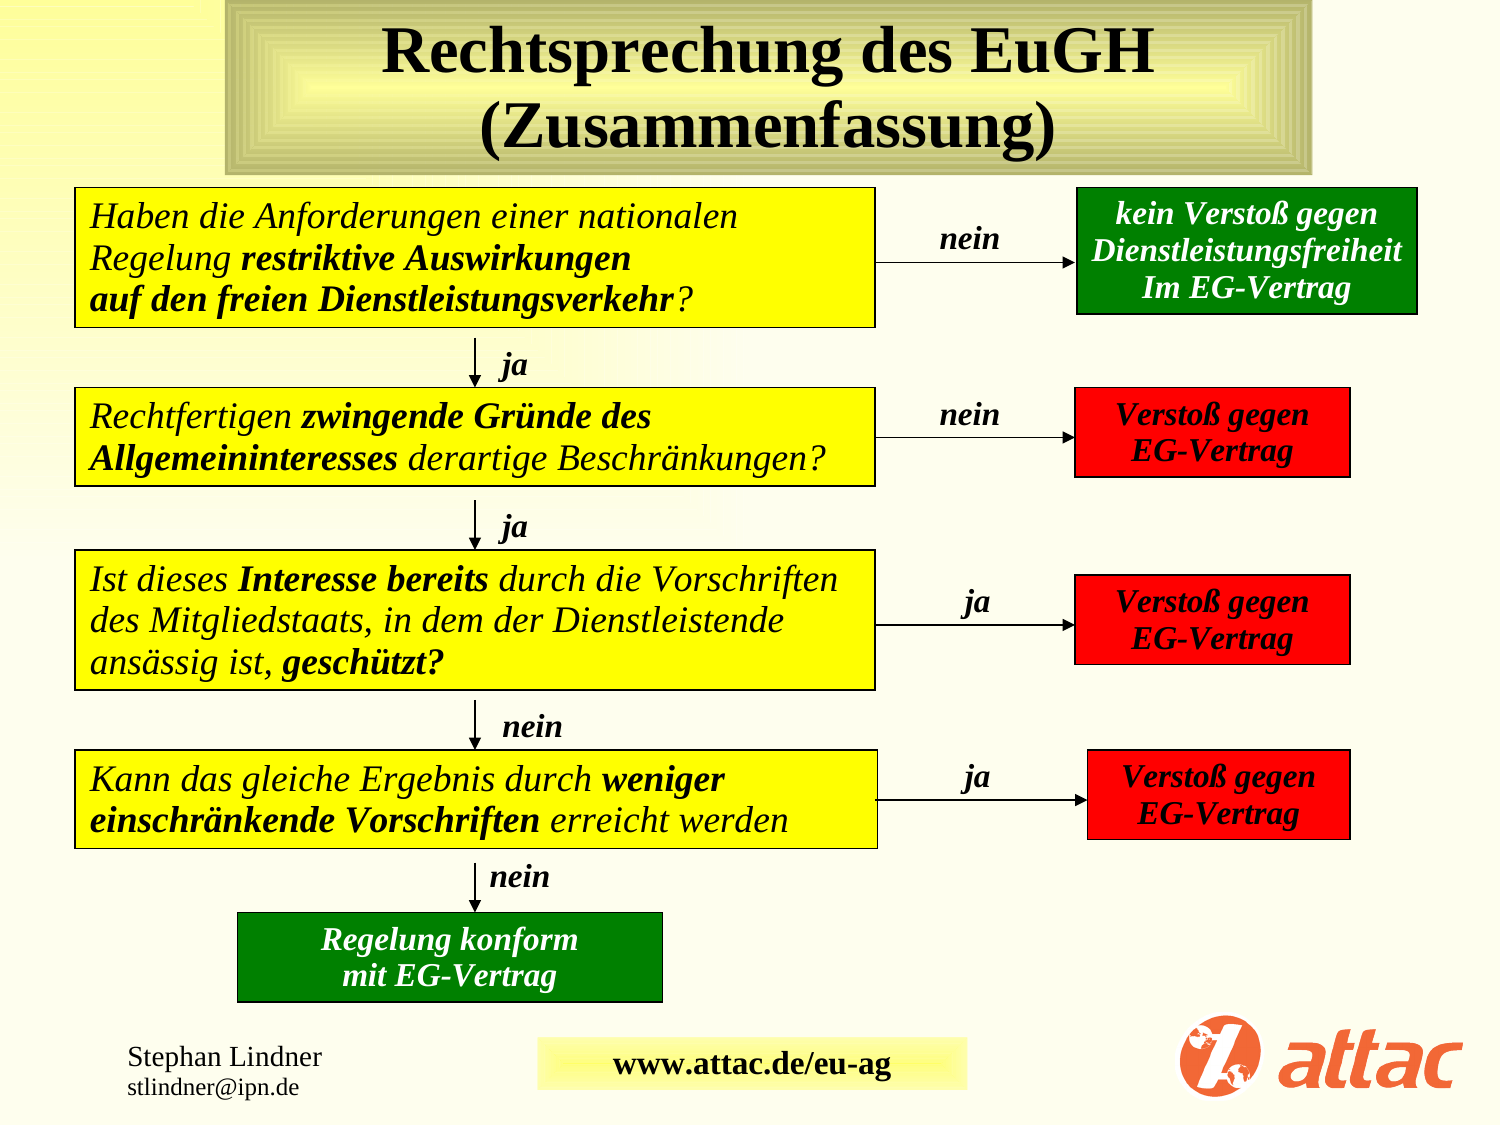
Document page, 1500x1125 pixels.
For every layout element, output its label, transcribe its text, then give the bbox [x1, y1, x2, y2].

text_box Ist dieses Interesse bereits durch die Vorschriften des Mitgliedstaats, in dem der Dienstleistende ansässig ist, geschützt? [74, 549, 876, 691]
text_box Verstoß gegen EG-Vertrag [1074, 574, 1351, 665]
text_box nein [474, 849, 566, 903]
text_box ja [950, 750, 1006, 803]
text_box ja [487, 337, 544, 390]
text_box Verstoß gegen EG-Vertrag [1087, 749, 1351, 840]
text_box Kann das gleiche Ergebnis durch weniger einschränkende Vorschriften erreicht werden [74, 749, 878, 849]
text_box Rechtfertigen zwingende Gründe des Allgemeininteresses derartige Beschränkungen? [74, 387, 876, 486]
text_box www.attac.de/eu-ag [537, 1037, 968, 1090]
text_box nein [924, 212, 1016, 262]
text_box Haben die Anforderungen einer nationalen Regelung restriktive Auswirkungen auf den freien Dienstleistungsverkehr? [74, 187, 876, 328]
text_box kein Verstoß gegen Dienstleistungsfreiheit Im EG-Vertrag [1076, 187, 1418, 315]
text_box nein [924, 387, 1016, 437]
picture [1175, 1012, 1463, 1101]
text_box ja [487, 500, 544, 553]
text_box ja [950, 575, 1006, 624]
title Rechtsprechung des EuGH (Zusammenfassung) [224, 0, 1313, 176]
text_box Stephan Lindner stlindner@ipn.de [112, 1032, 338, 1109]
text_box Regelung konform mit EG-Vertrag [237, 912, 663, 1002]
text_box Verstoß gegen EG-Vertrag [1074, 387, 1351, 477]
text_box nein [487, 699, 579, 753]
